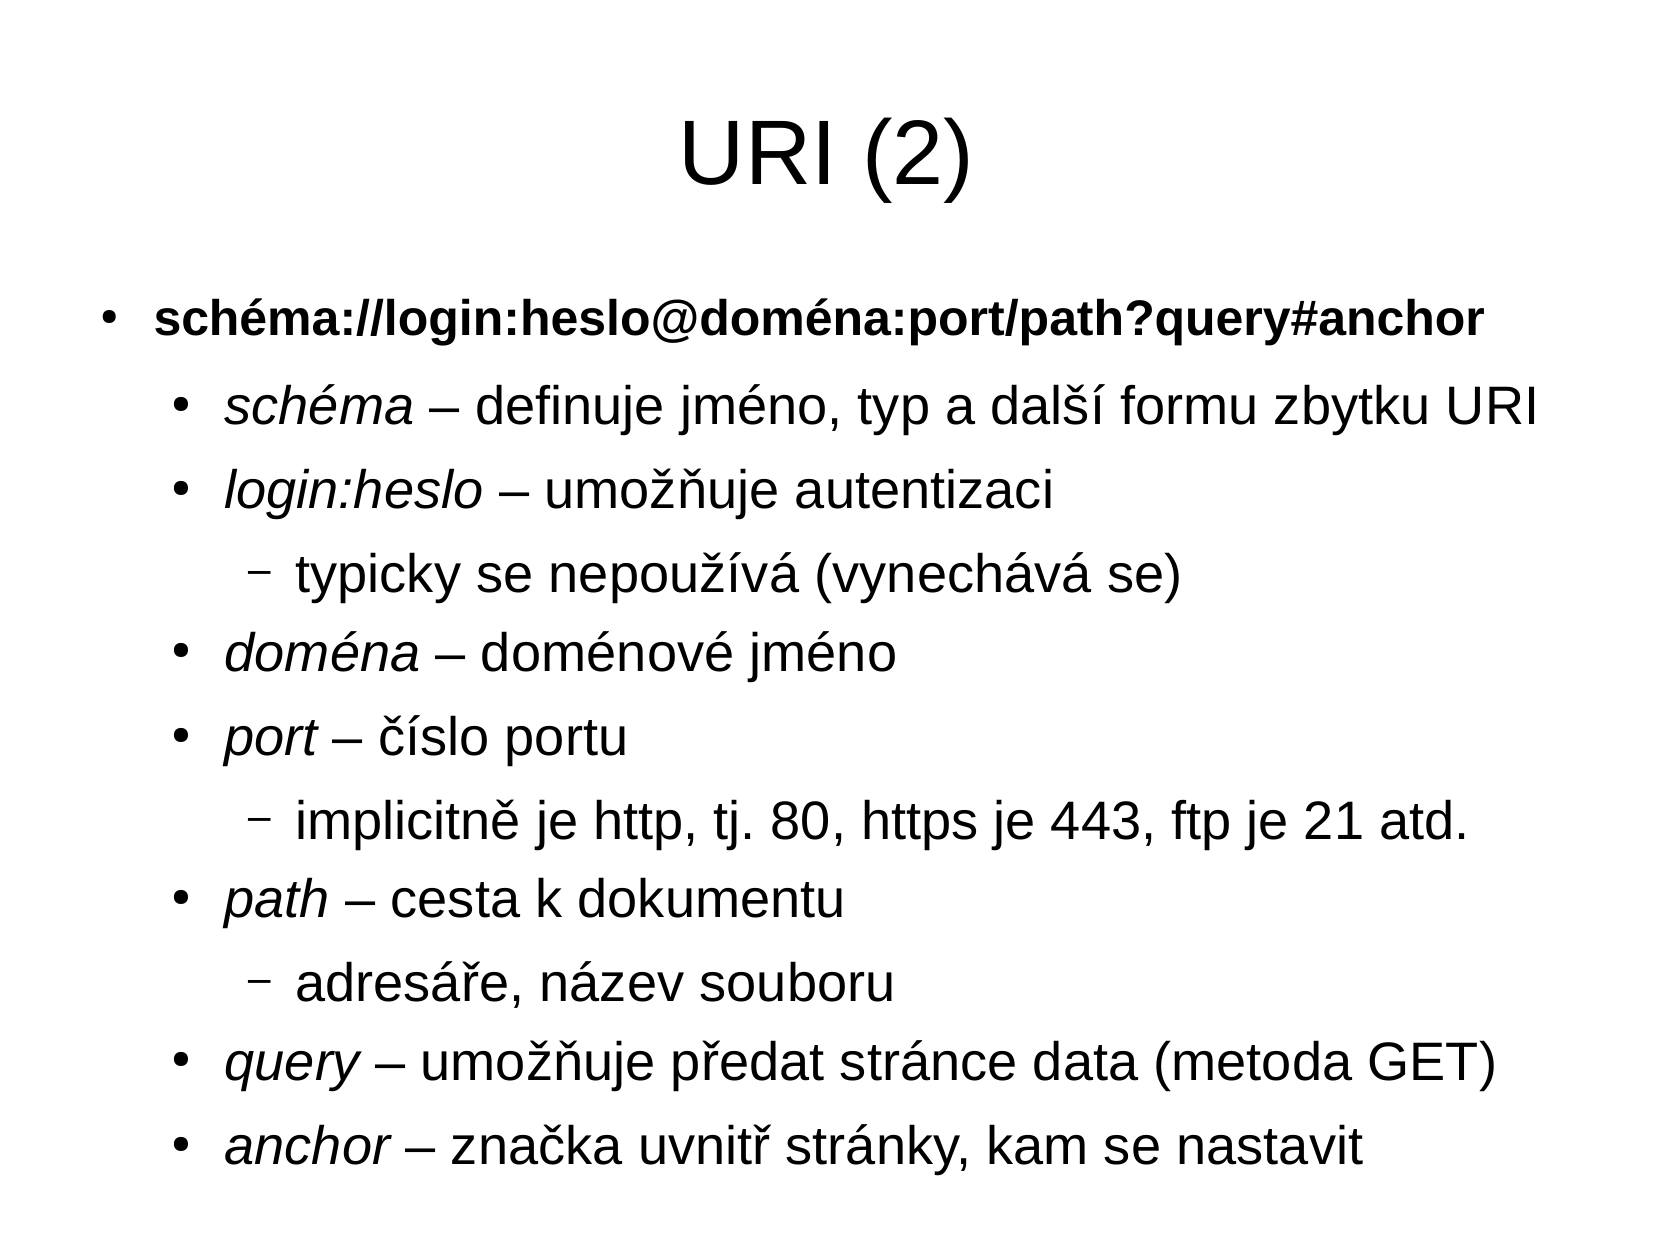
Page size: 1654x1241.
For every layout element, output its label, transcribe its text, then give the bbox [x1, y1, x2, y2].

title URI (2) [82, 56, 1571, 250]
list schéma://login:heslo@doména:port/path?query#anchor schéma – definuje jméno, typ a další formu zbytku URI login:heslo – umožňuje autentizaci typicky se nepoužívá (vynechává se) doména – doménové jméno port – číslo portu implicitně je http, tj. 80, https je 443, ftp je 21 atd. path – cesta k dokumentu adresáře, název souboru query – umožňuje předat stránce data (metoda GET) anchor – značka uvnitř stránky, kam se nastavit [82, 290, 1571, 1176]
